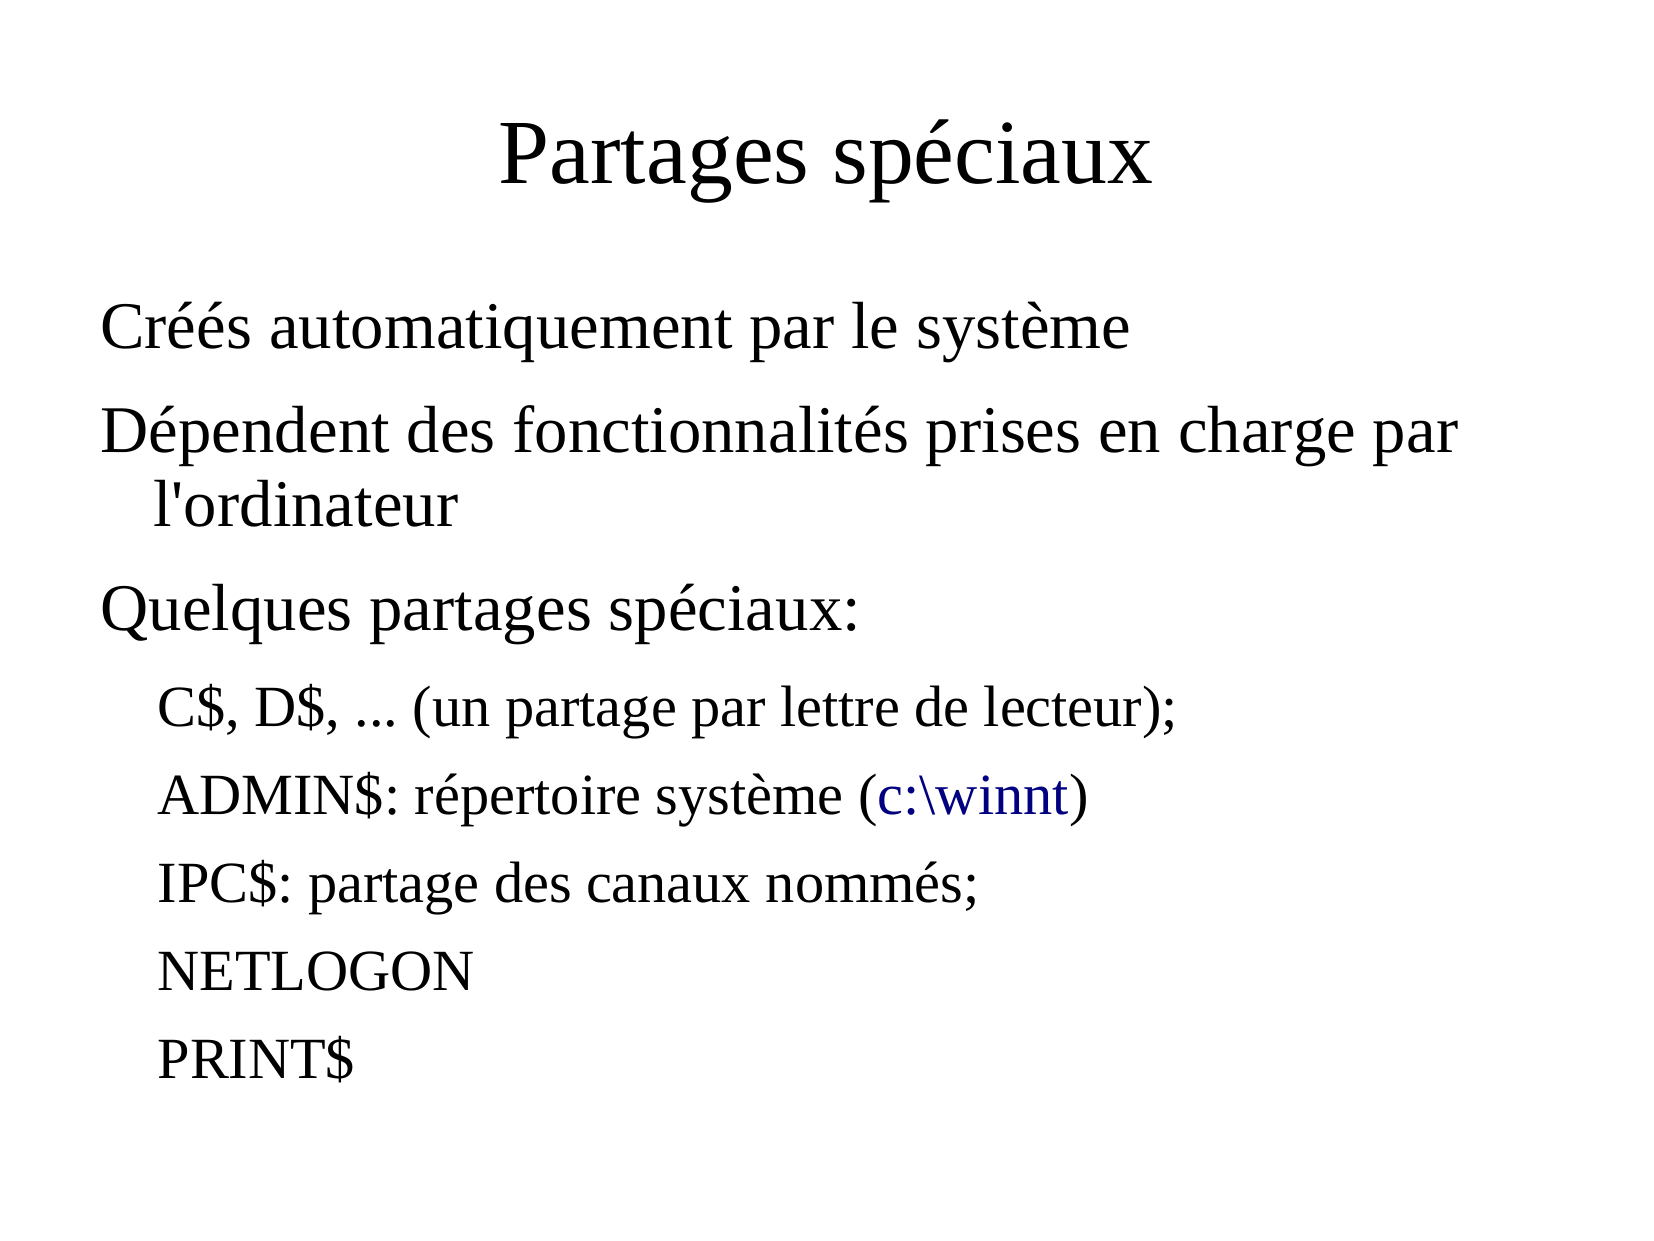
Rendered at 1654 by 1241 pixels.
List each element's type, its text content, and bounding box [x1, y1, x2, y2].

list Créés automatiquement par le système Dépendent des fonctionnalités prises en charge par l'ordinateur Quelques partages spéciaux: C$, D$, ... (un partage par lettre de lecteur); ADMIN$: répertoire système (c:\winnt) IPC$: partage des canaux nommés; NETLOGON PRINT$ [82, 289, 1571, 1178]
title Partages spéciaux [82, 27, 1571, 279]
